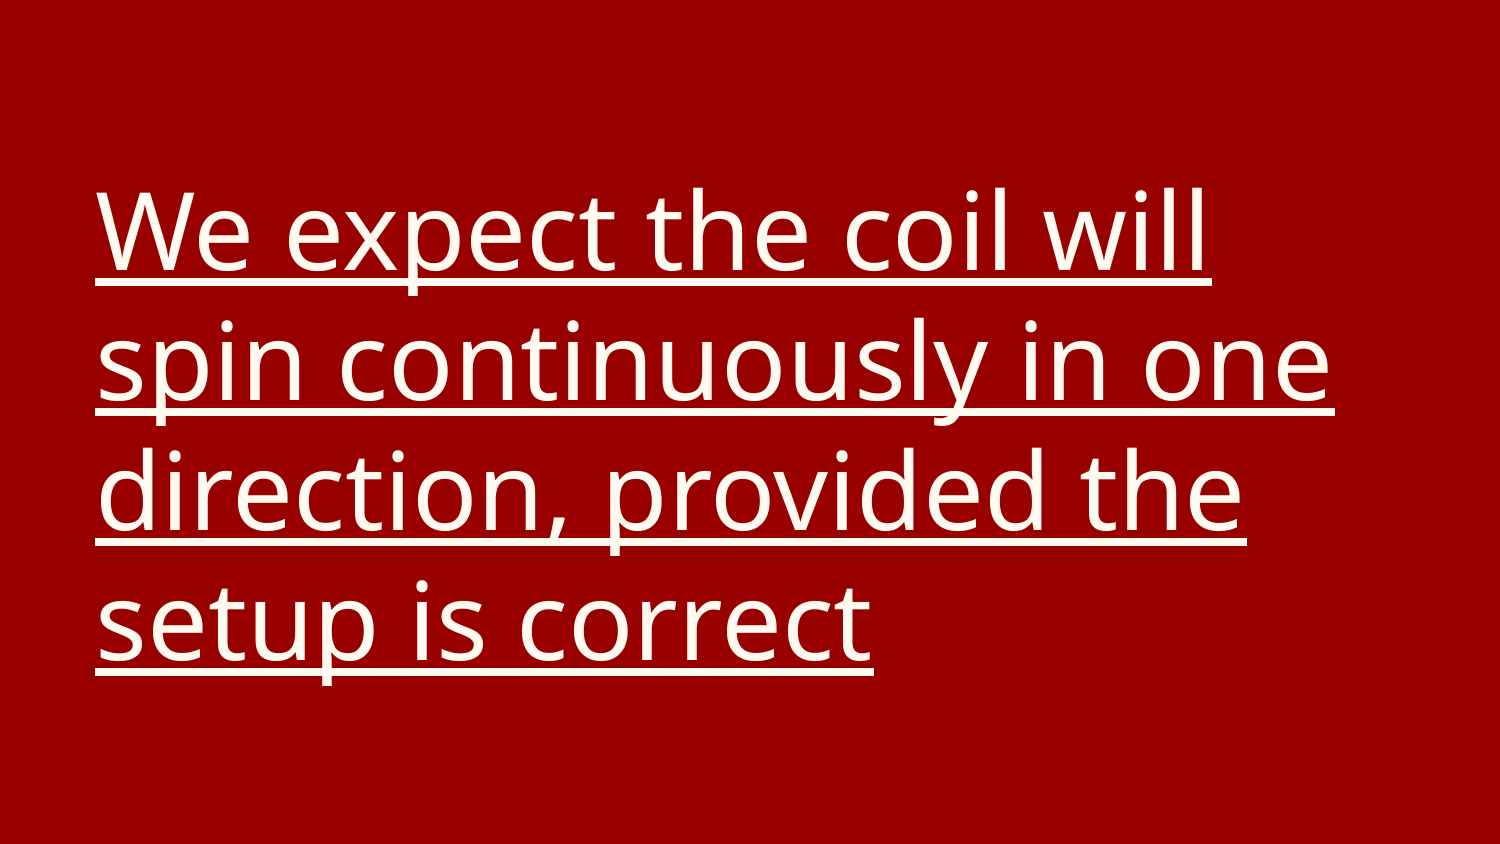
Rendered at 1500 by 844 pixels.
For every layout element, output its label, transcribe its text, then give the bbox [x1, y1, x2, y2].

title We expect the coil will spin continuously in one direction, provided the setup is correct [80, 86, 1461, 758]
